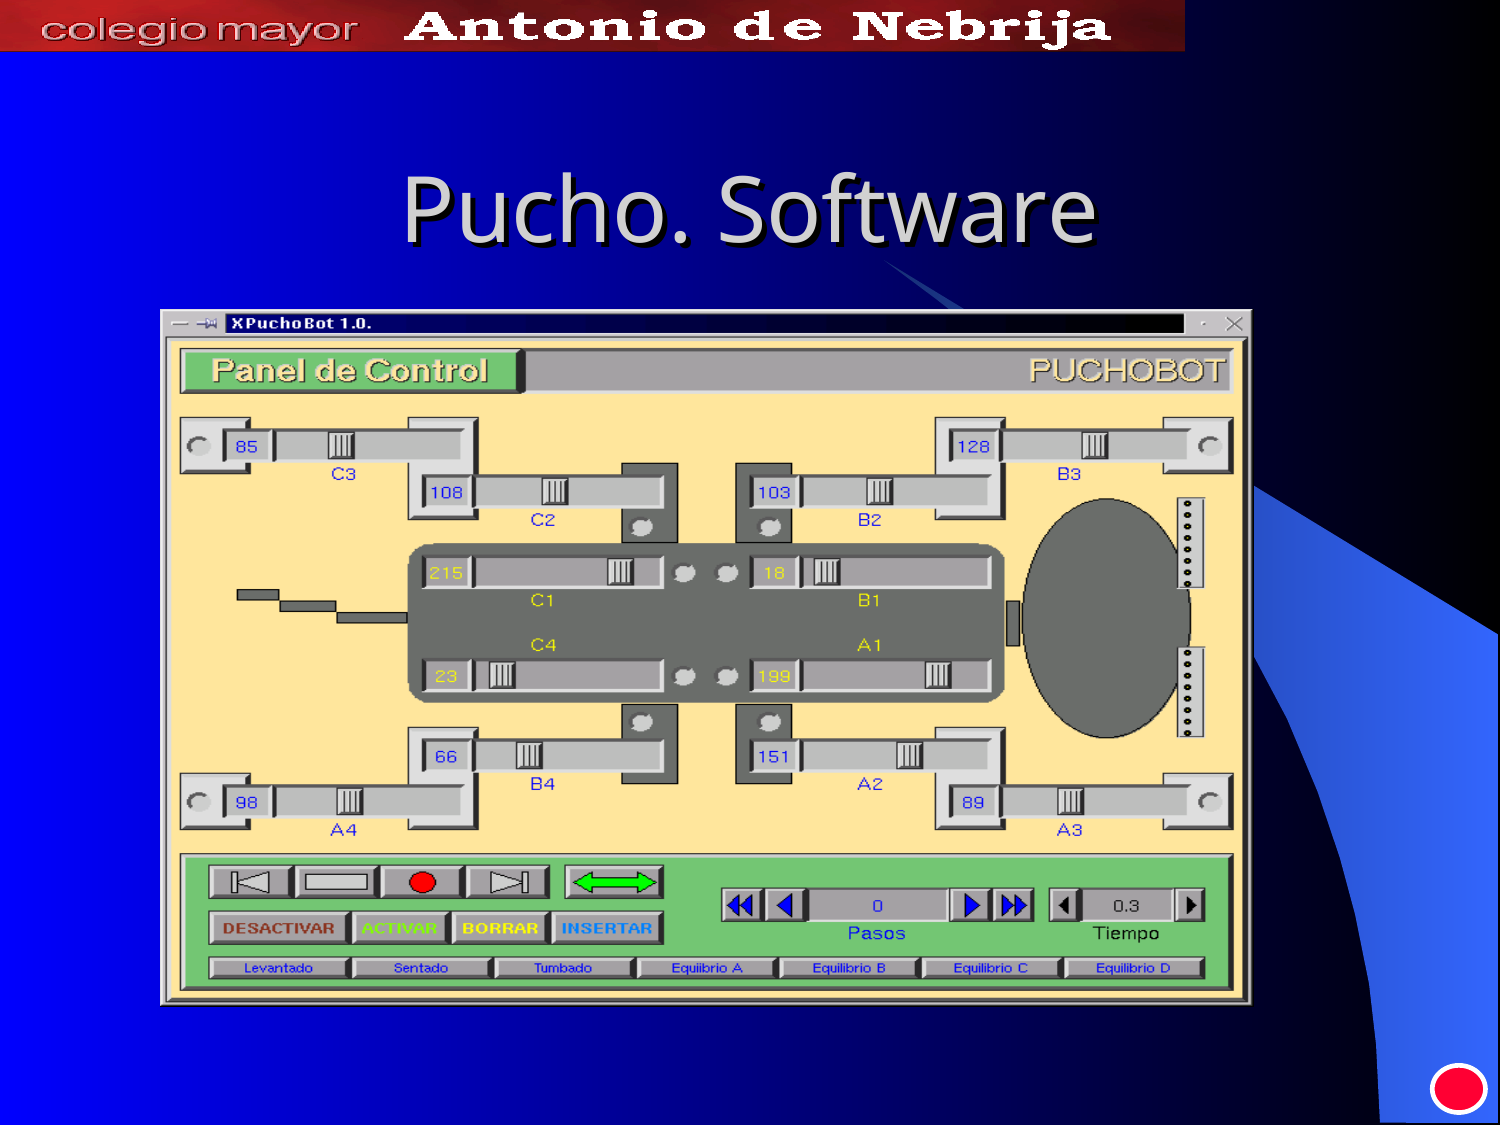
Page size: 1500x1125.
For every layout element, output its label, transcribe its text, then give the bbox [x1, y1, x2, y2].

picture [160, 309, 1254, 1008]
title Pucho. Software [0, 113, 1500, 302]
text_box [1432, 1065, 1486, 1113]
picture [0, 0, 1185, 52]
